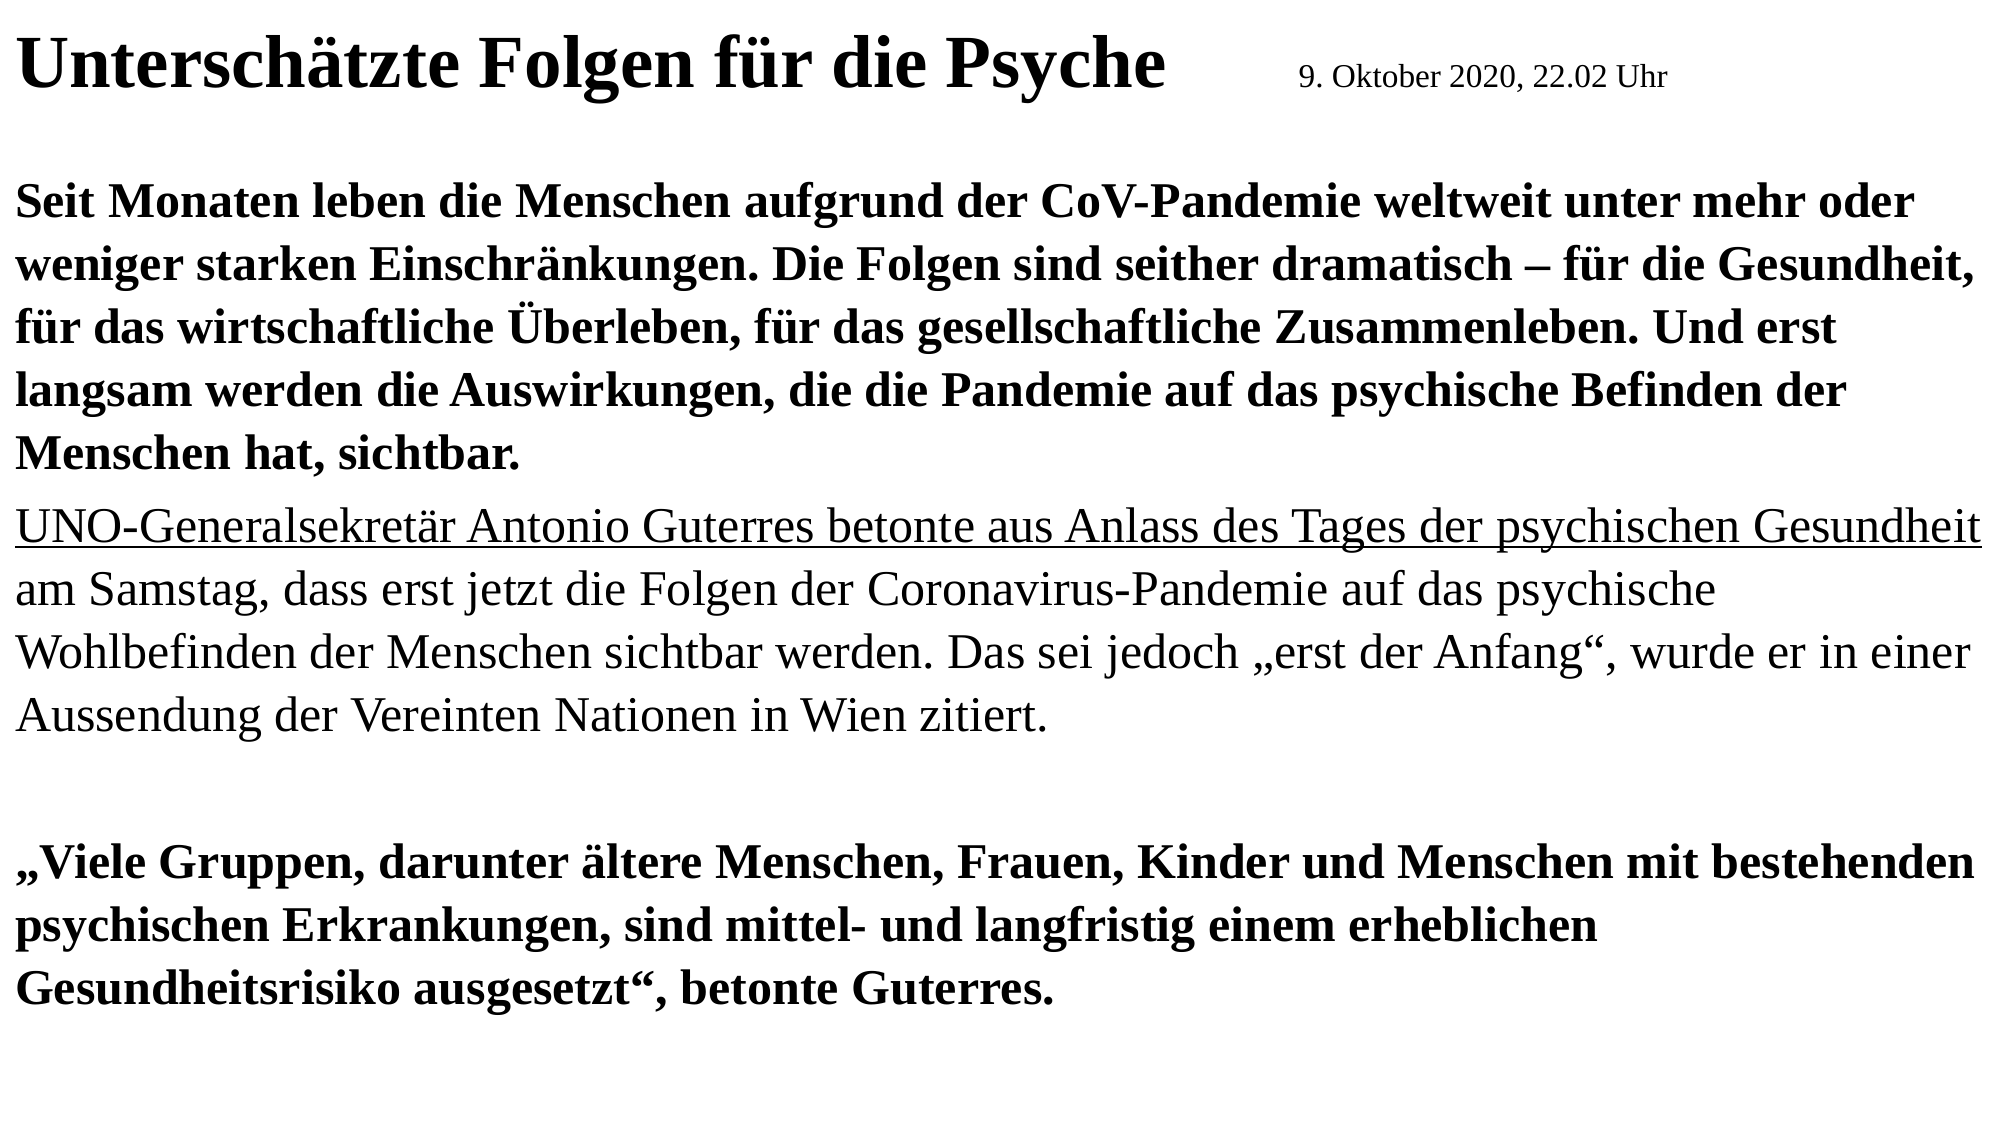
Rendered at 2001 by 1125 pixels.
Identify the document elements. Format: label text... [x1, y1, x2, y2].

text_box Unterschätzte Folgen für die Psyche 9. Oktober 2020, 22.02 Uhr Seit Monaten leben die Menschen aufgrund der CoV-Pandemie weltweit unter mehr oder weniger starken Einschränkungen. Die Folgen sind seither dramatisch – für die Gesundheit, für das wirtschaftliche Überleben, für das gesellschaftliche Zusammenleben. Und erst langsam werden die Auswirkungen, die die Pandemie auf das psychische Befinden der Menschen hat, sichtbar. UNO-Generalsekretär Antonio Guterres betonte aus Anlass des Tages der psychischen Gesundheit am Samstag, dass erst jetzt die Folgen der Coronavirus-Pandemie auf das psychische Wohlbefinden der Menschen sichtbar werden. Das sei jedoch „erst der Anfang“, wurde er in einer Aussendung der Vereinten Nationen in Wien zitiert. „Viele Gruppen, darunter ältere Menschen, Frauen, Kinder und Menschen mit bestehenden psychischen Erkrankungen, sind mittel- und langfristig einem erheblichen Gesundheitsrisiko ausgesetzt“, betonte Guterres. [0, 0, 2000, 1083]
